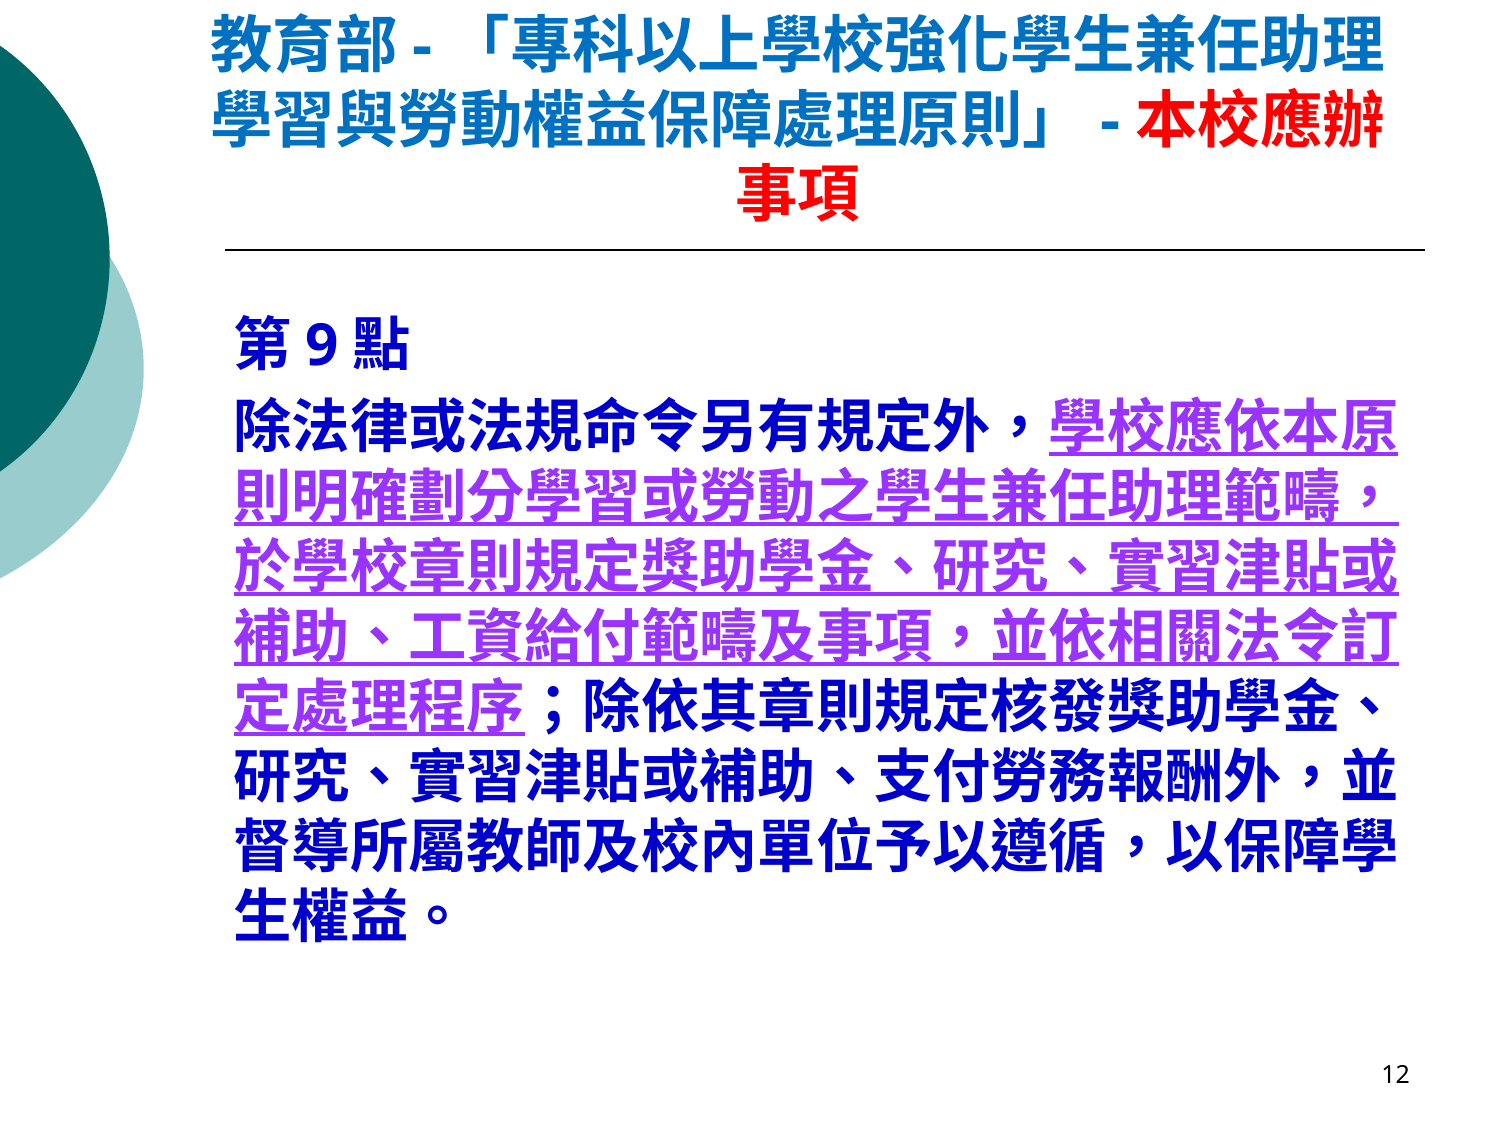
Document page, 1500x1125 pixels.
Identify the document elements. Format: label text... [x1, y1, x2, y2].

title 教育部-「專科以上學校強化學生兼任助理學習與勞動權益保障處理原則」-本校應辦事項 [171, 49, 1425, 237]
slide_number <number> [1074, 1025, 1425, 1100]
list 第9點 除法律或法規命令另有規定外，學校應依本原則明確劃分學習或勞動之學生兼任助理範疇，於學校章則規定獎助學金、研究、實習津貼或補助、工資給付範疇及事項，並依相關法令訂定處理程序；除依其章則規定核發獎助學金、研究、實習津貼或補助、支付勞務報酬外，並督導所屬教師及校內單位予以遵循，以保障學生權益。 [218, 299, 1447, 975]
